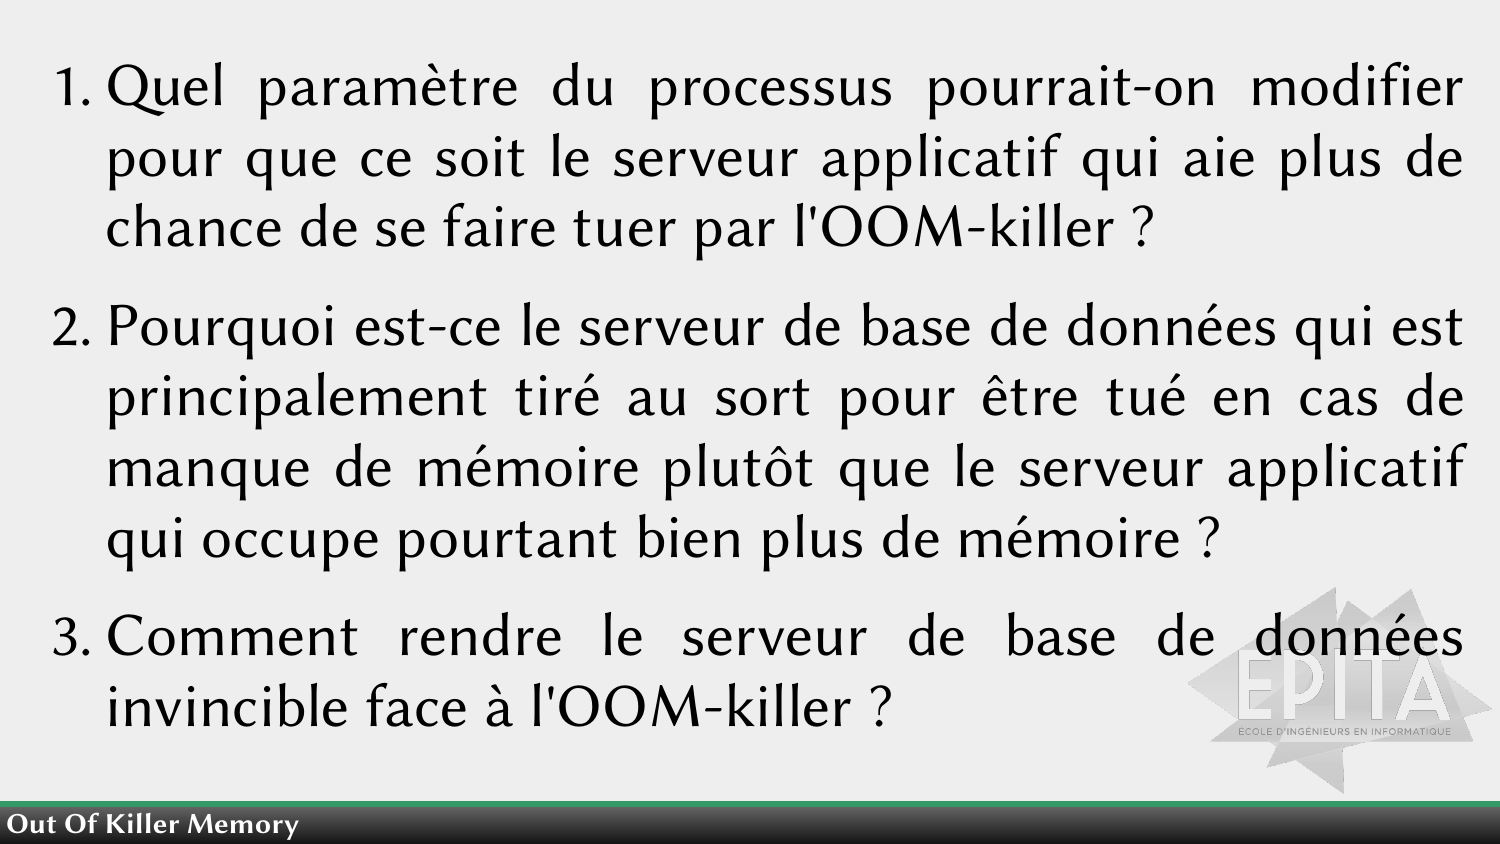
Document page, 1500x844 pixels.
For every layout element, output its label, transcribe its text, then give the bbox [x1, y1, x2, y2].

title Out Of Killer Memory [5, 801, 1075, 844]
list Quel paramètre du processus pourrait-on modifier pour que ce soit le serveur applicatif qui aie plus de chance de se faire tuer par l'OOM-killer ? Pourquoi est-ce le serveur de base de données qui est principalement tiré au sort pour être tué en cas de manque de mémoire plutôt que le serveur applicatif qui occupe pourtant bien plus de mémoire ? Comment rendre le serveur de base de données invincible face à l'OOM-killer ? [33, 23, 1467, 768]
picture [1187, 587, 1492, 794]
